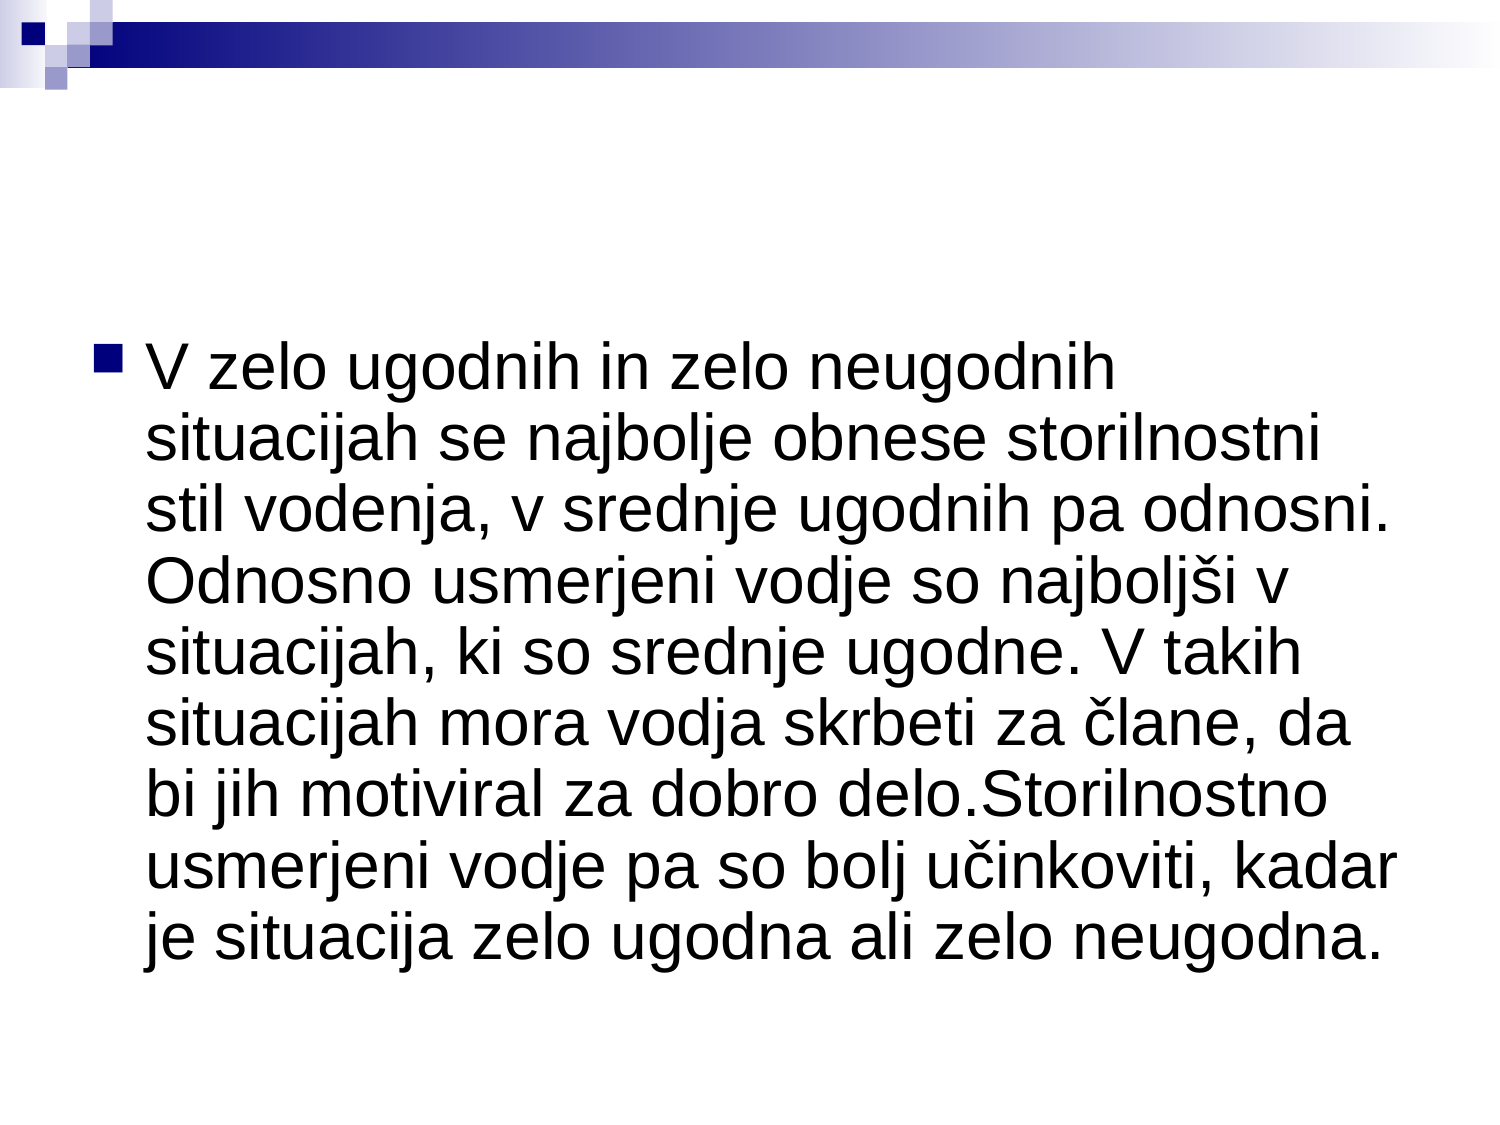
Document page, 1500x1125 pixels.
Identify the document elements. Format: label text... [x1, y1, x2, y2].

list V zelo ugodnih in zelo neugodnih situacijah se najbolje obnese storilnostni stil vodenja, v srednje ugodnih pa odnosni. Odnosno usmerjeni vodje so najboljši v situacijah, ki so srednje ugodne. V takih situacijah mora vodja skrbeti za člane, da bi jih motiviral za dobro delo.Storilnostno usmerjeni vodje pa so bolj učinkoviti, kadar je situacija zelo ugodna ali zelo neugodna. [75, 324, 1426, 1060]
